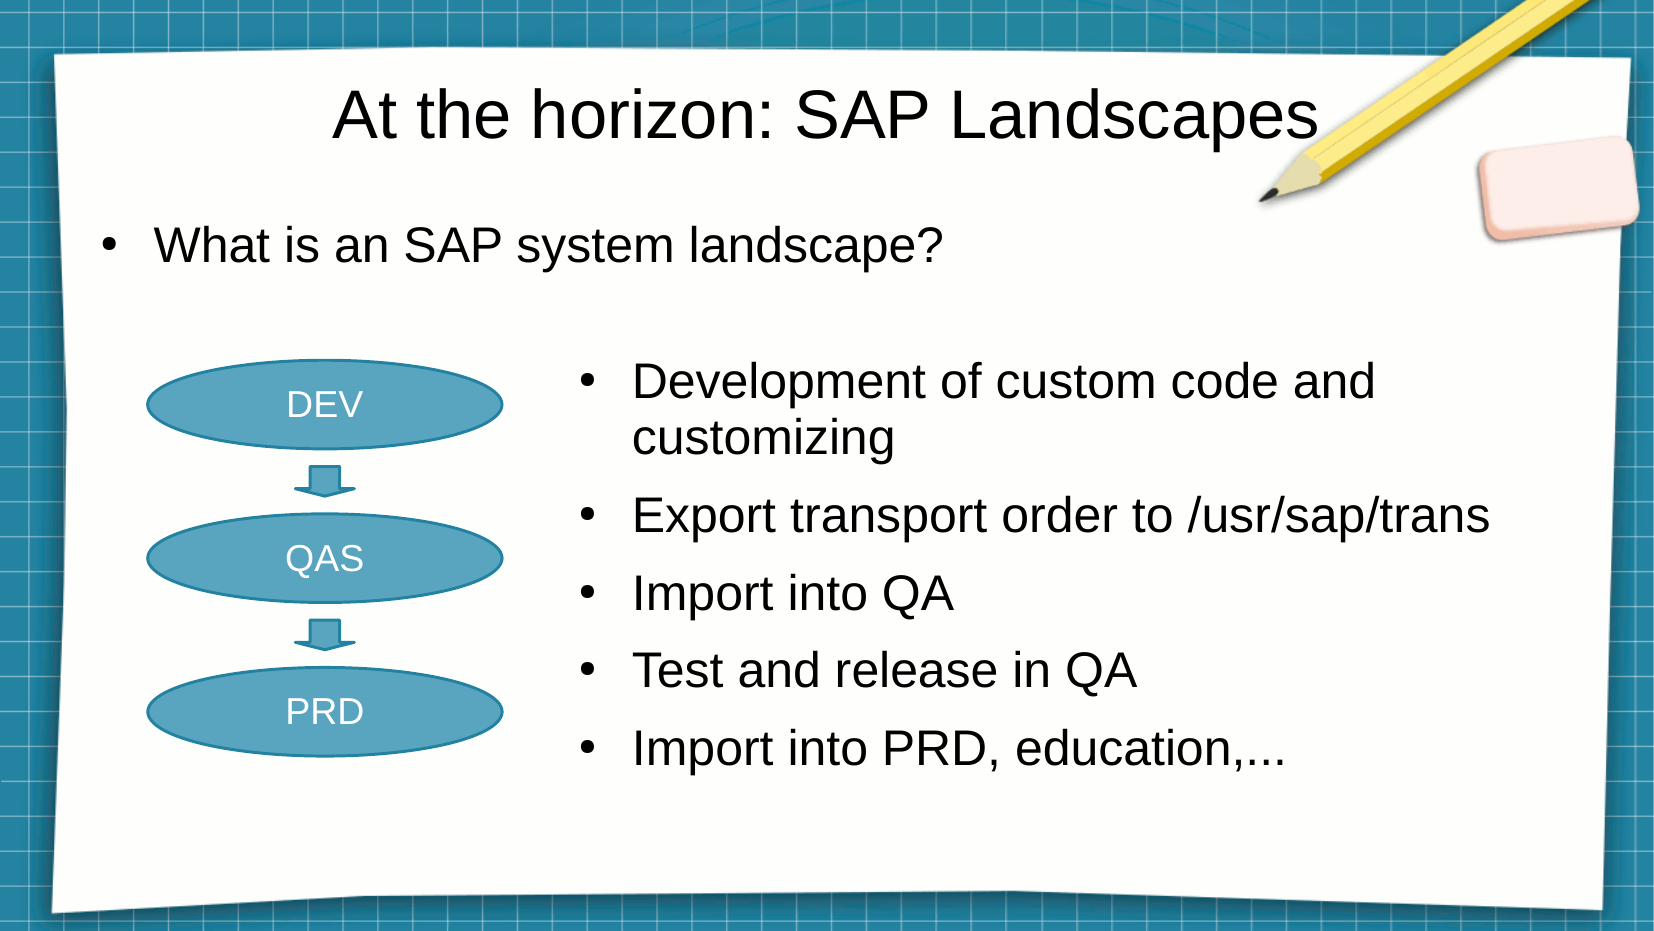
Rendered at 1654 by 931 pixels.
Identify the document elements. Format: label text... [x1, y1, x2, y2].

list Development of custom code and customizing Export transport order to /usr/sap/trans Import into QA Test and release in QA Import into PRD, education,... [561, 353, 1571, 827]
title At the horizon: SAP Landscapes [82, 37, 1571, 193]
picture [0, 0, 1654, 931]
text_box [295, 620, 355, 650]
text_box [295, 466, 355, 497]
text_box QAS [147, 513, 503, 603]
text_box PRD [147, 667, 503, 757]
list What is an SAP system landscape? [82, 217, 1571, 325]
text_box DEV [147, 360, 503, 449]
